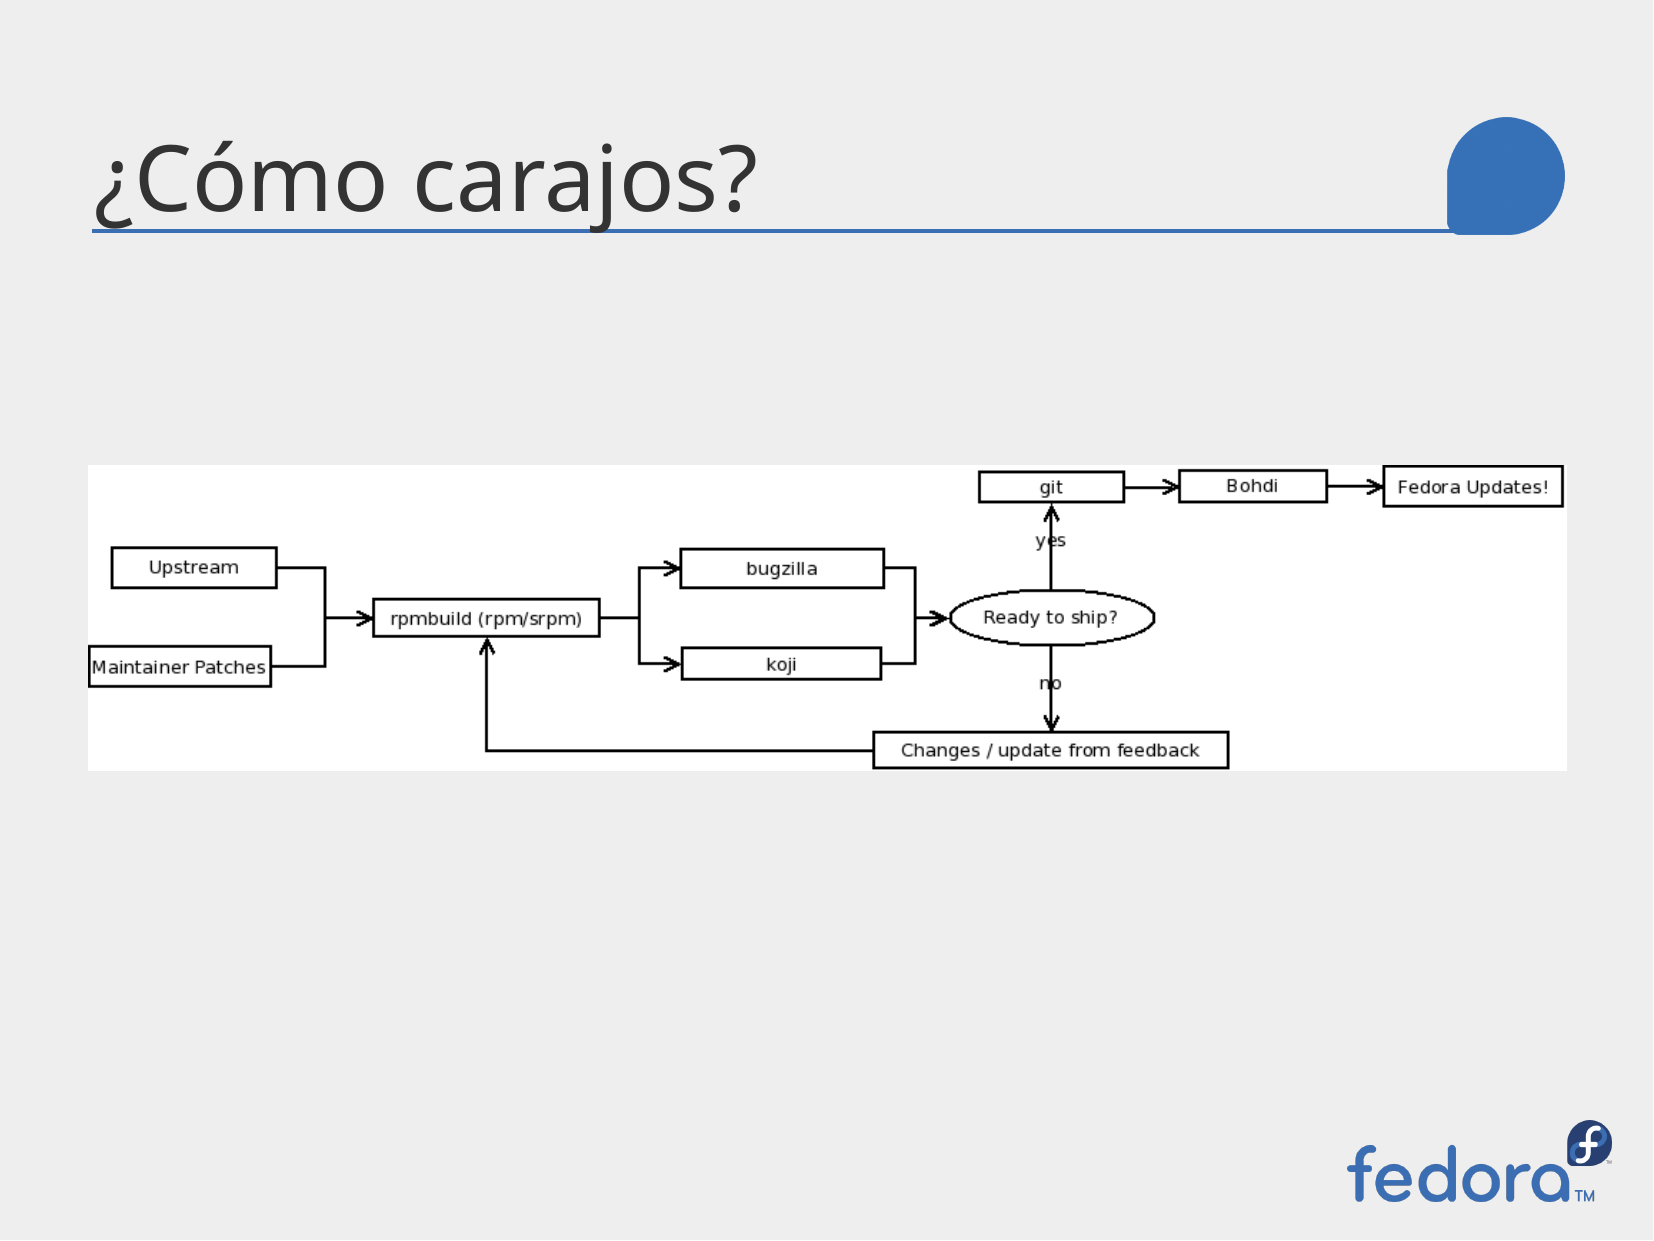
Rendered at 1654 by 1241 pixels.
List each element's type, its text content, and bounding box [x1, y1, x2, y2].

picture [1447, 117, 1565, 235]
title ¿Cómo carajos? [94, 100, 1426, 251]
picture [1347, 1120, 1612, 1202]
picture [88, 465, 1567, 772]
